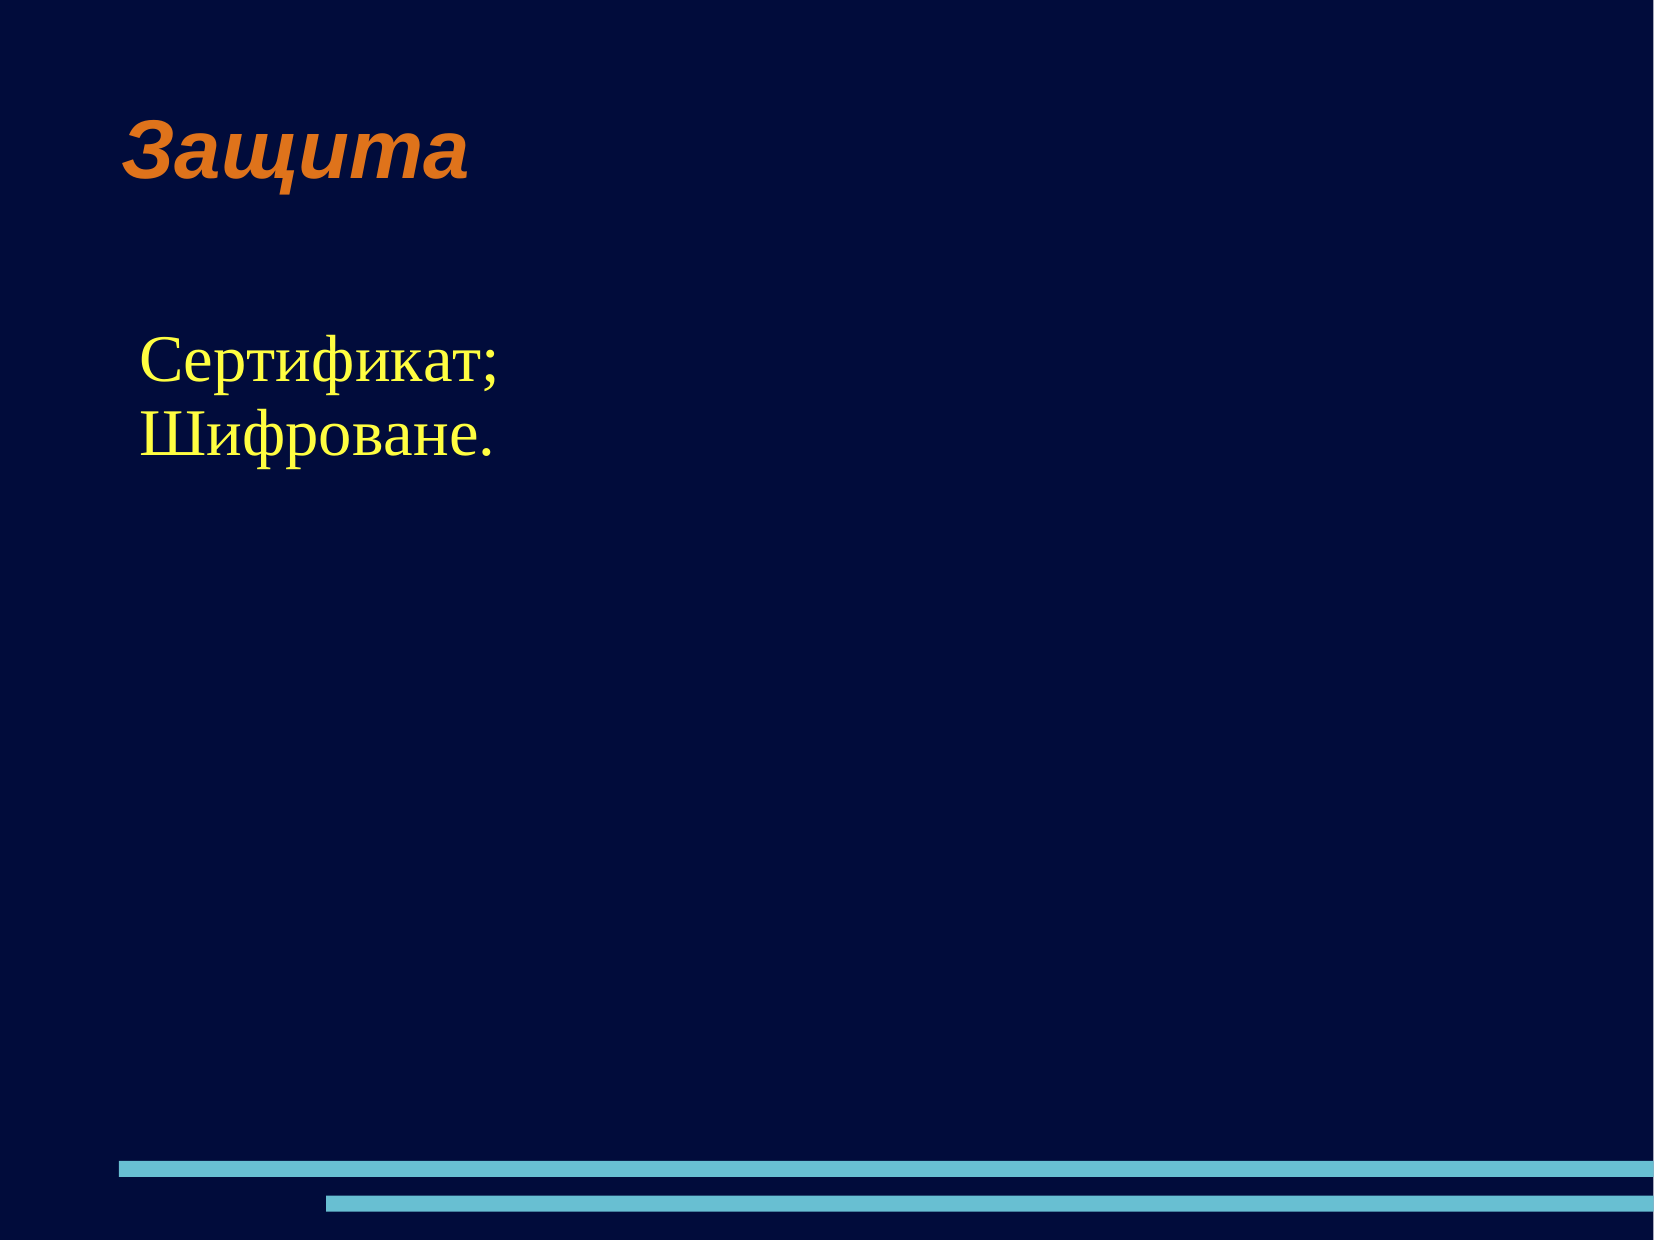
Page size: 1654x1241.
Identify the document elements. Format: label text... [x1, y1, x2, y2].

title Защита [121, 46, 1534, 254]
list Сертификат; Шифроване. [121, 322, 1561, 1133]
